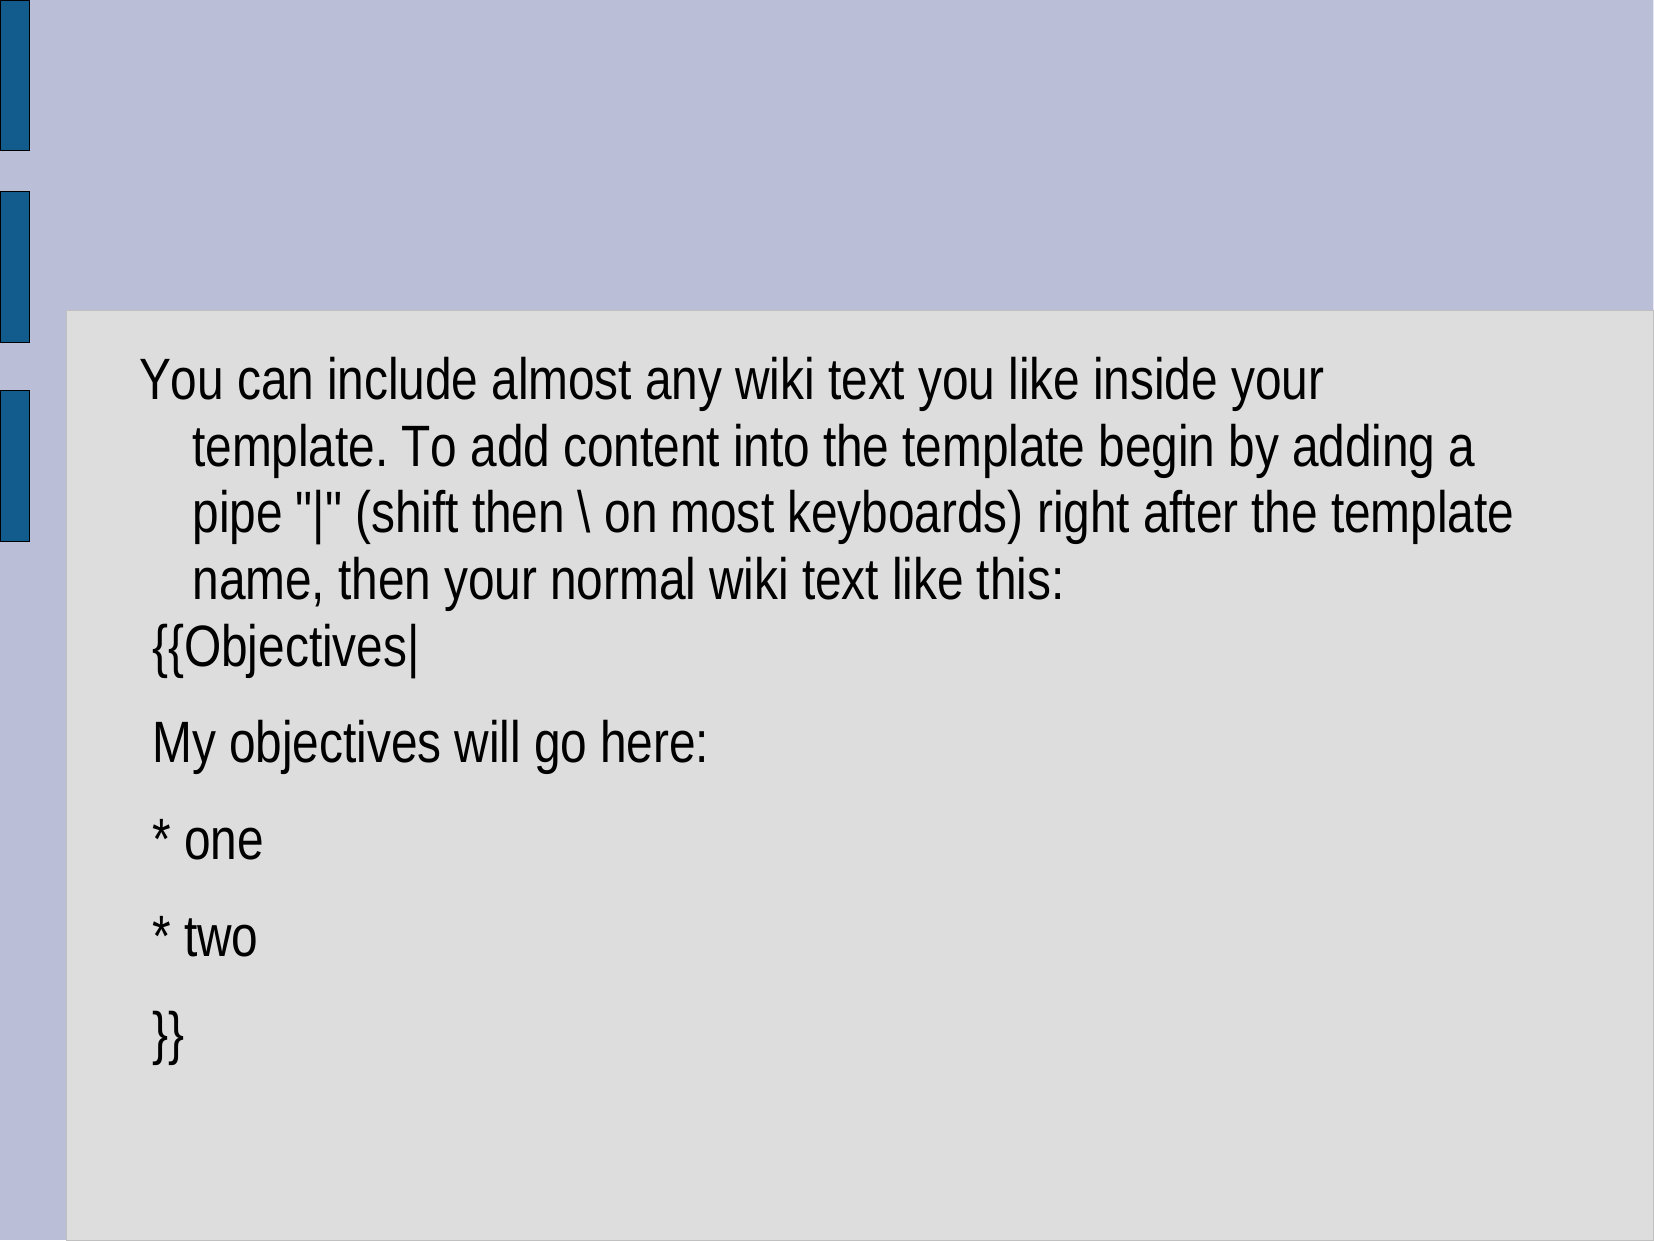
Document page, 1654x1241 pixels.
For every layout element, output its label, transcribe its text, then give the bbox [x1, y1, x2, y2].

list You can include almost any wiki text you like inside your template. To add content into the template begin by adding a pipe "|" (shift then \ on most keyboards) right after the template name, then your normal wiki text like this: {{Objectives| My objectives will go here: * one * two }} [121, 344, 1534, 1127]
